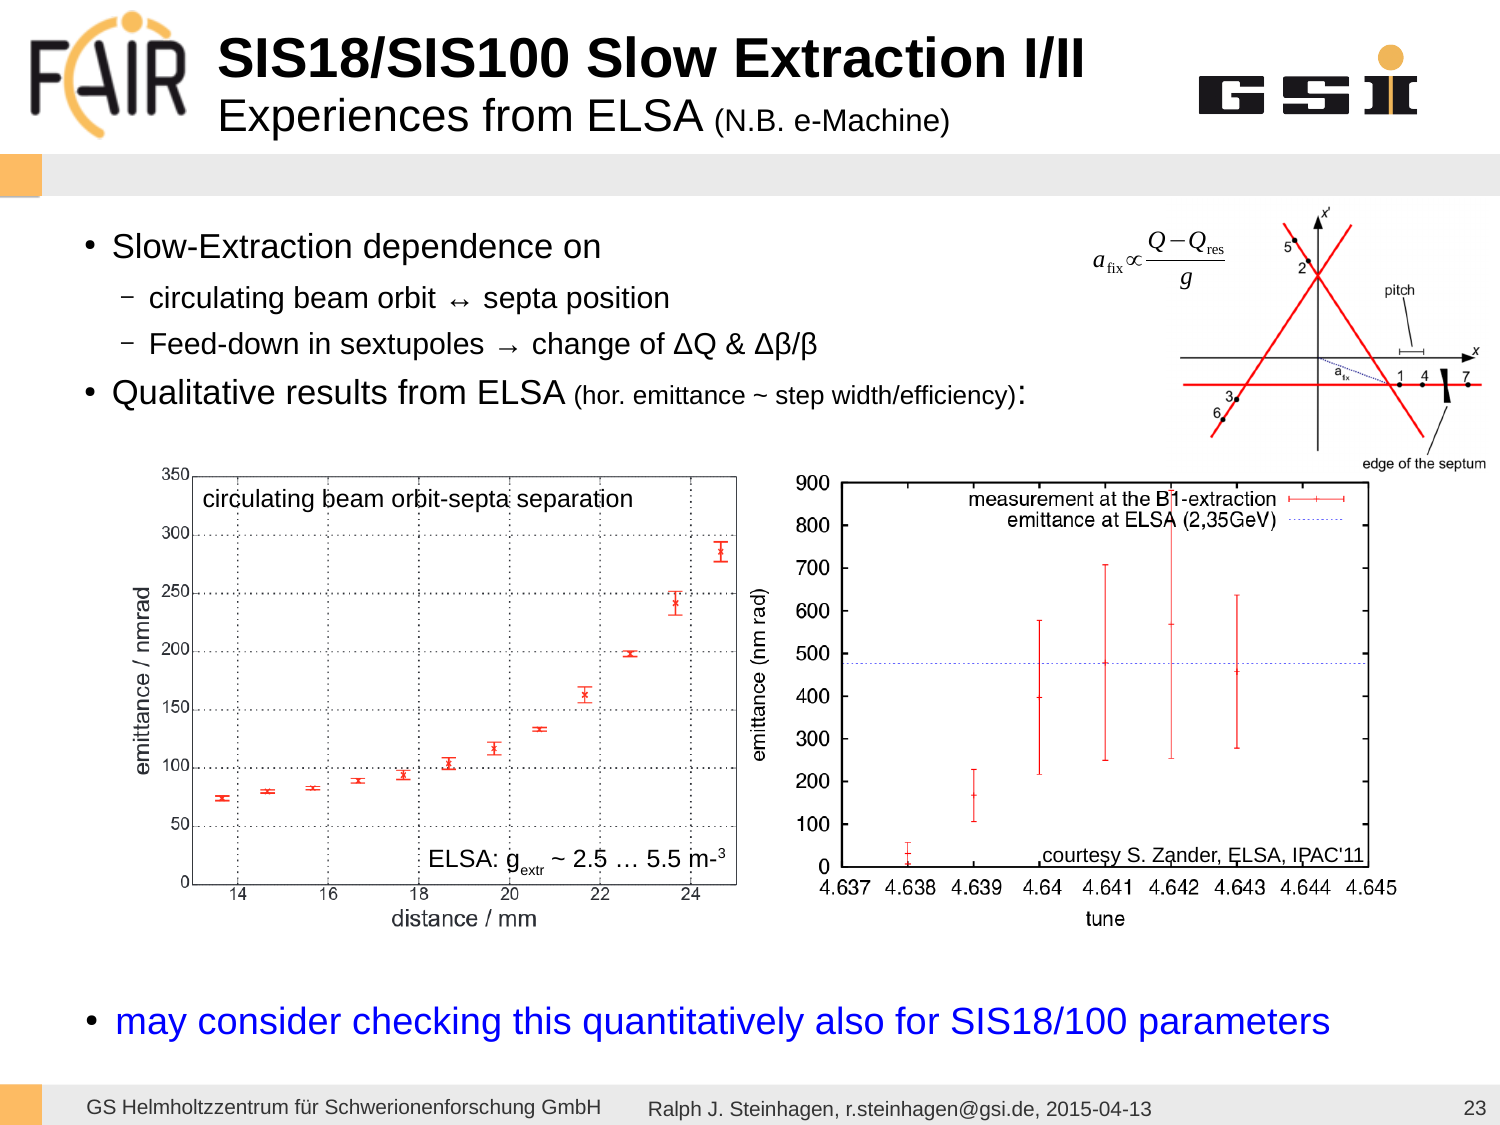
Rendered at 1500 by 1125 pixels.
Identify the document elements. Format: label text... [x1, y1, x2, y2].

picture [115, 198, 1489, 934]
list Slow-Extraction dependence on circulating beam orbit ↔ septa position Feed-down in sextupoles → change of ΔQ & Δβ/β Qualitative results from ELSA (hor. emittance ~ step width/efficiency): [75, 226, 1425, 414]
text_box courtesy S. Zander, ELSA, IPAC'11 [1027, 835, 1380, 875]
list may consider checking this quantitatively also for SIS18/100 parameters [75, 1000, 1426, 1069]
picture [1197, 42, 1419, 117]
title SIS18/SIS100 Slow Extraction I/II Experiences from ELSA (N.B. e-Machine) [217, 21, 1109, 147]
text_box ELSA: gextr ~ 2.5 … 5.5 m-3 [413, 837, 741, 886]
chart [1086, 226, 1234, 290]
picture [30, 9, 187, 141]
text_box circulating beam orbit-septa separation [187, 476, 650, 520]
